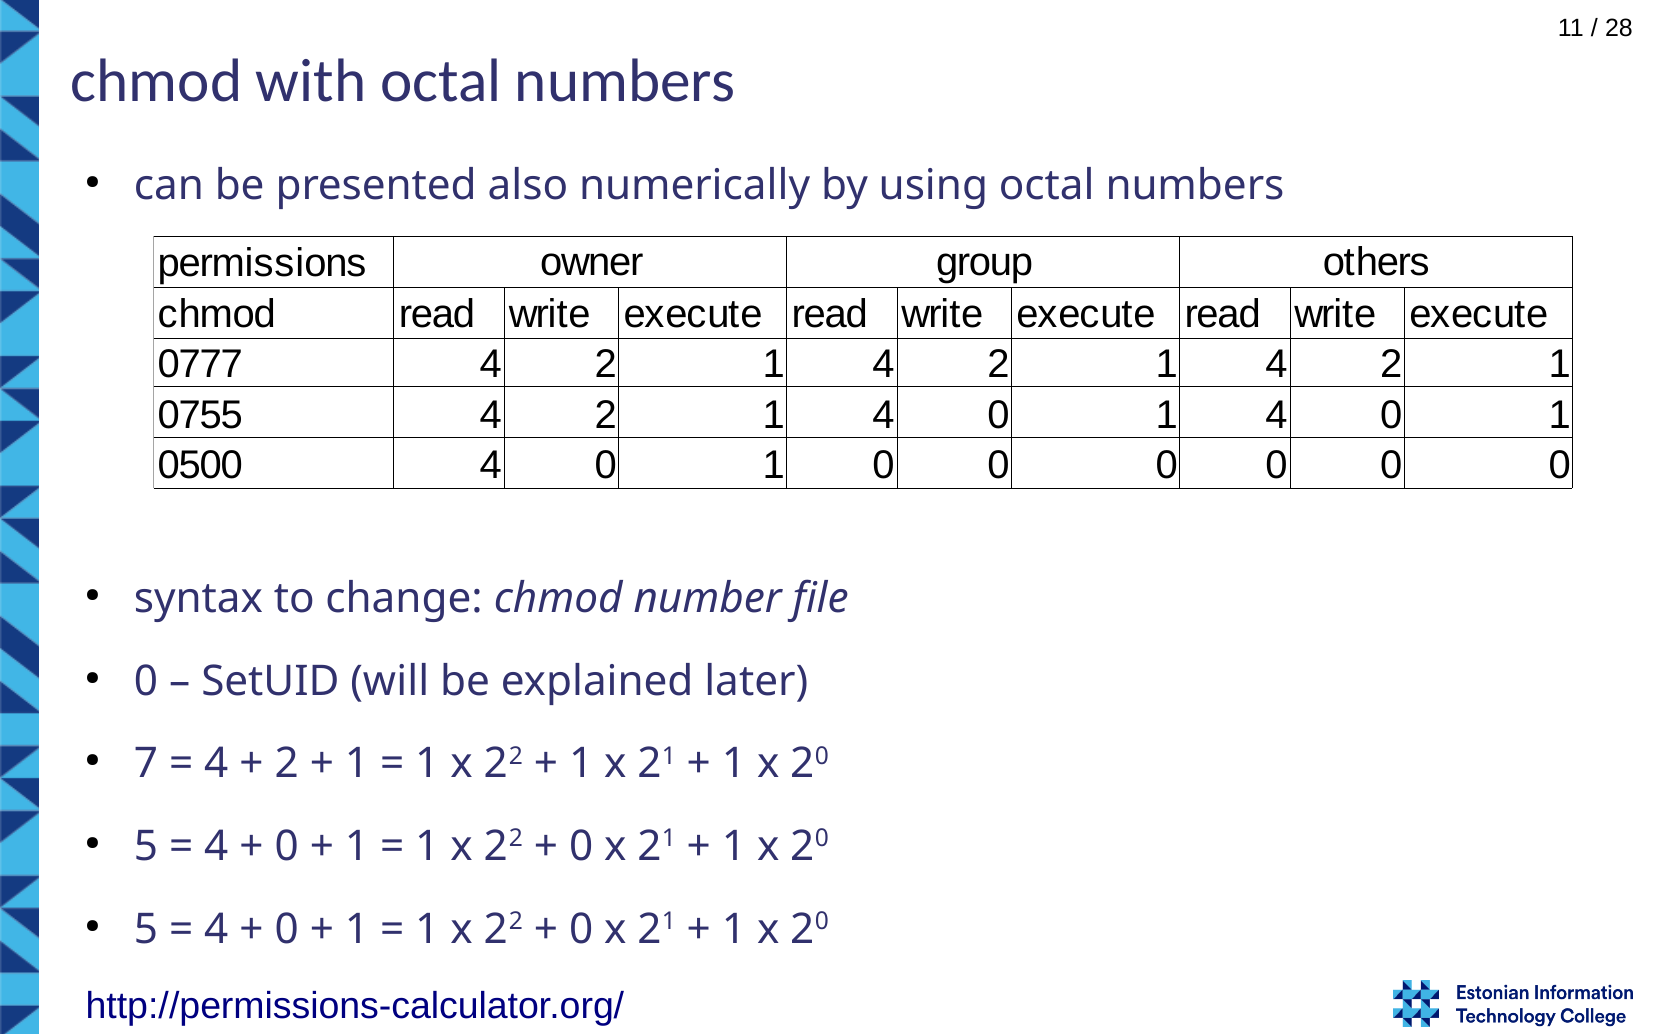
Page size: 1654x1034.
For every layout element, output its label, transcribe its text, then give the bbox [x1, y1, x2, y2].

chart [153, 236, 1578, 544]
picture [1393, 980, 1633, 1027]
title chmod with octal numbers [70, 41, 1630, 130]
text_box http://permissions-calculator.org/ [70, 977, 640, 1034]
list can be presented also numerically by using octal numbers syntax to change: chmod number file 0 – SetUID (will be explained later) 7 = 4 + 2 + 1 = 1 x 22 + 1 x 21 + 1 x 20 5 = 4 + 0 + 1 = 1 x 22 + 0 x 21 + 1 x 20 5 = 4 + 0 + 1 = 1 x 22 + 0 x 21 + 1 x 20 [68, 153, 1630, 957]
